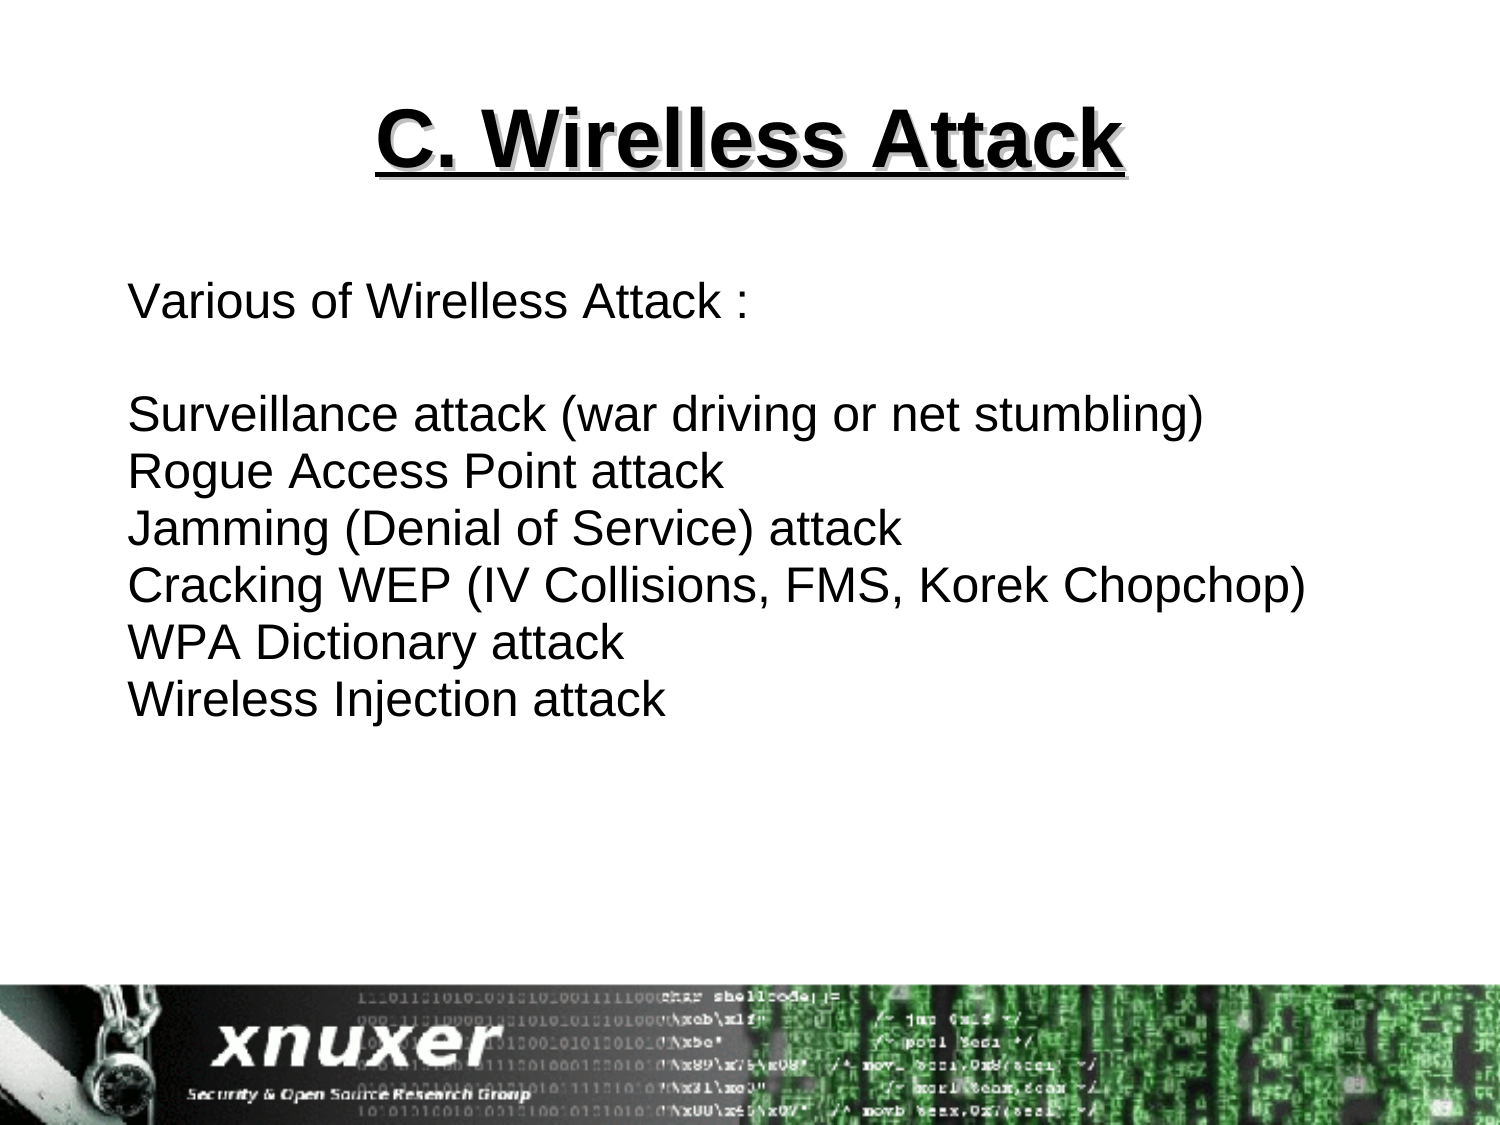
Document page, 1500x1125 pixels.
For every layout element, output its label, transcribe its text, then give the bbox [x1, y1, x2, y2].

picture [0, 0, 1500, 1125]
list Various of Wirelless Attack : Surveillance attack (war driving or net stumbling) Rogue Access Point attack Jamming (Denial of Service) attack Cracking WEP (IV Collisions, FMS, Korek Chopchop) WPA Dictionary attack Wireless Injection attack [112, 274, 1426, 813]
title C. Wirelless Attack [75, 45, 1426, 233]
